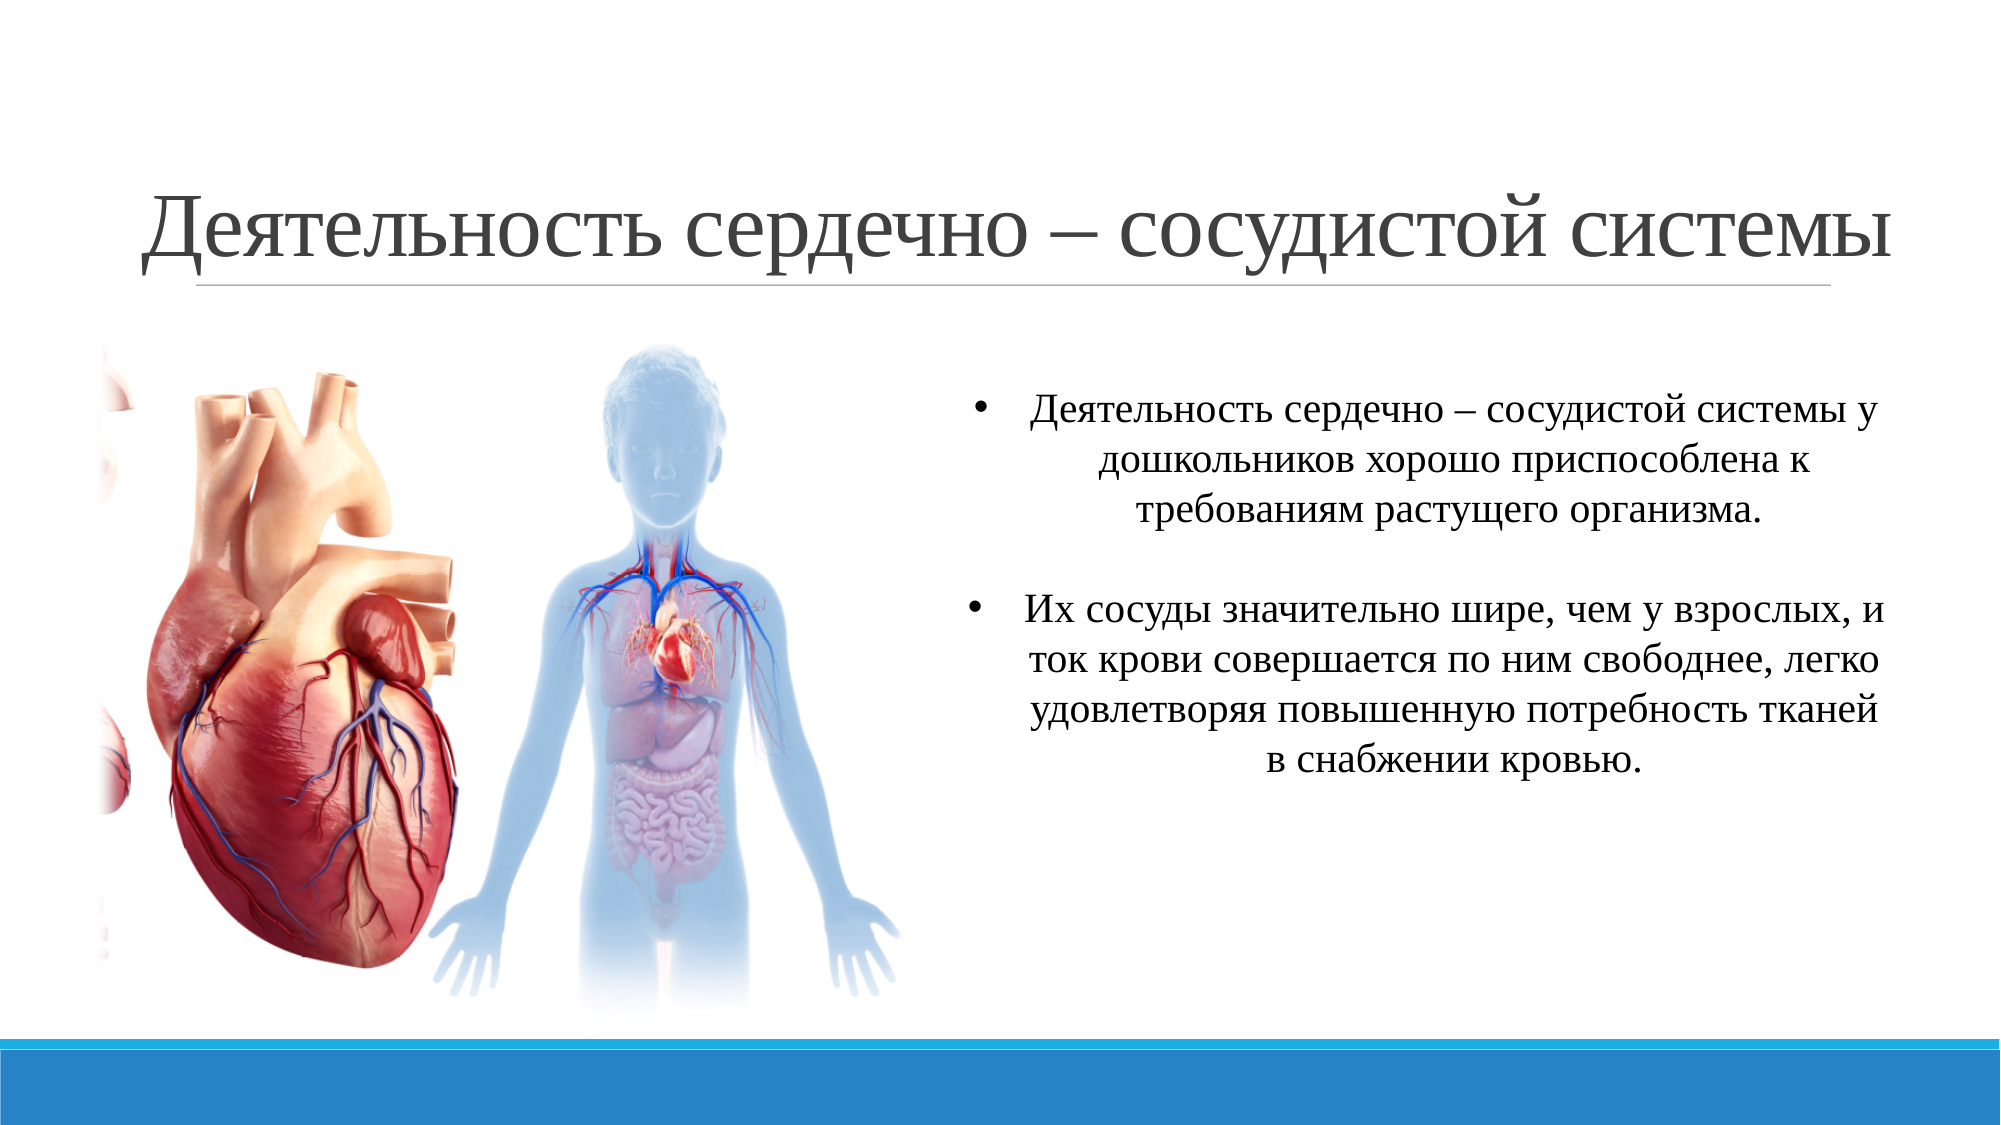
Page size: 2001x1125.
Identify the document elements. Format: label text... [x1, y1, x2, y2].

text_box Деятельность сердечно – сосудистой системы у дошкольников хорошо приспособлена к требованиям растущего организма. Их сосуды значительно шире, чем у взрослых, и ток крови совершается по ним свободнее, легко удовлетворяя повышенную потребность тканей в снабжении кровью. [949, 373, 1903, 789]
title Деятельность сердечно – сосудистой системы [126, 96, 1935, 283]
picture [96, 323, 916, 1043]
